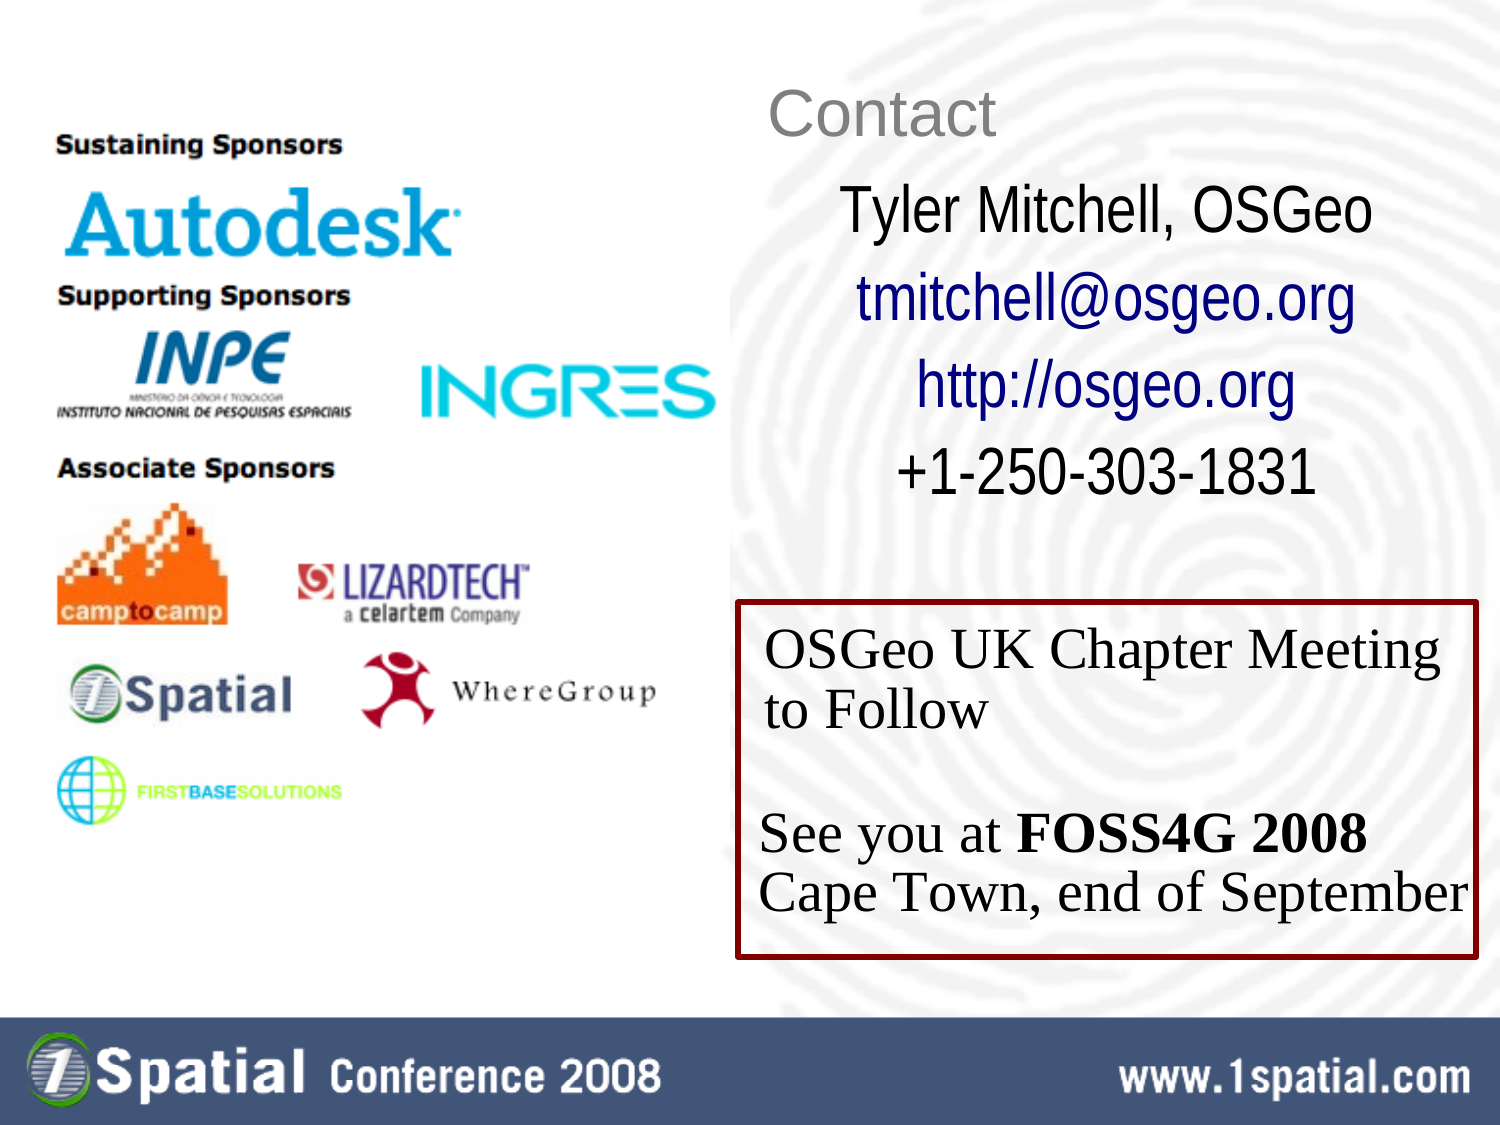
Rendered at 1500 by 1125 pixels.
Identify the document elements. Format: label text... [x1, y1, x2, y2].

title Contact [767, 59, 1092, 170]
text_box See you at FOSS4G 2008 Cape Town, end of September [744, 797, 1481, 941]
picture [46, 129, 730, 839]
list Tyler Mitchell, OSGeo tmitchell@osgeo.org http://osgeo.org +1-250-303-1831 [767, 176, 1447, 556]
text_box OSGeo UK Chapter Meeting to Follow [750, 614, 1483, 758]
